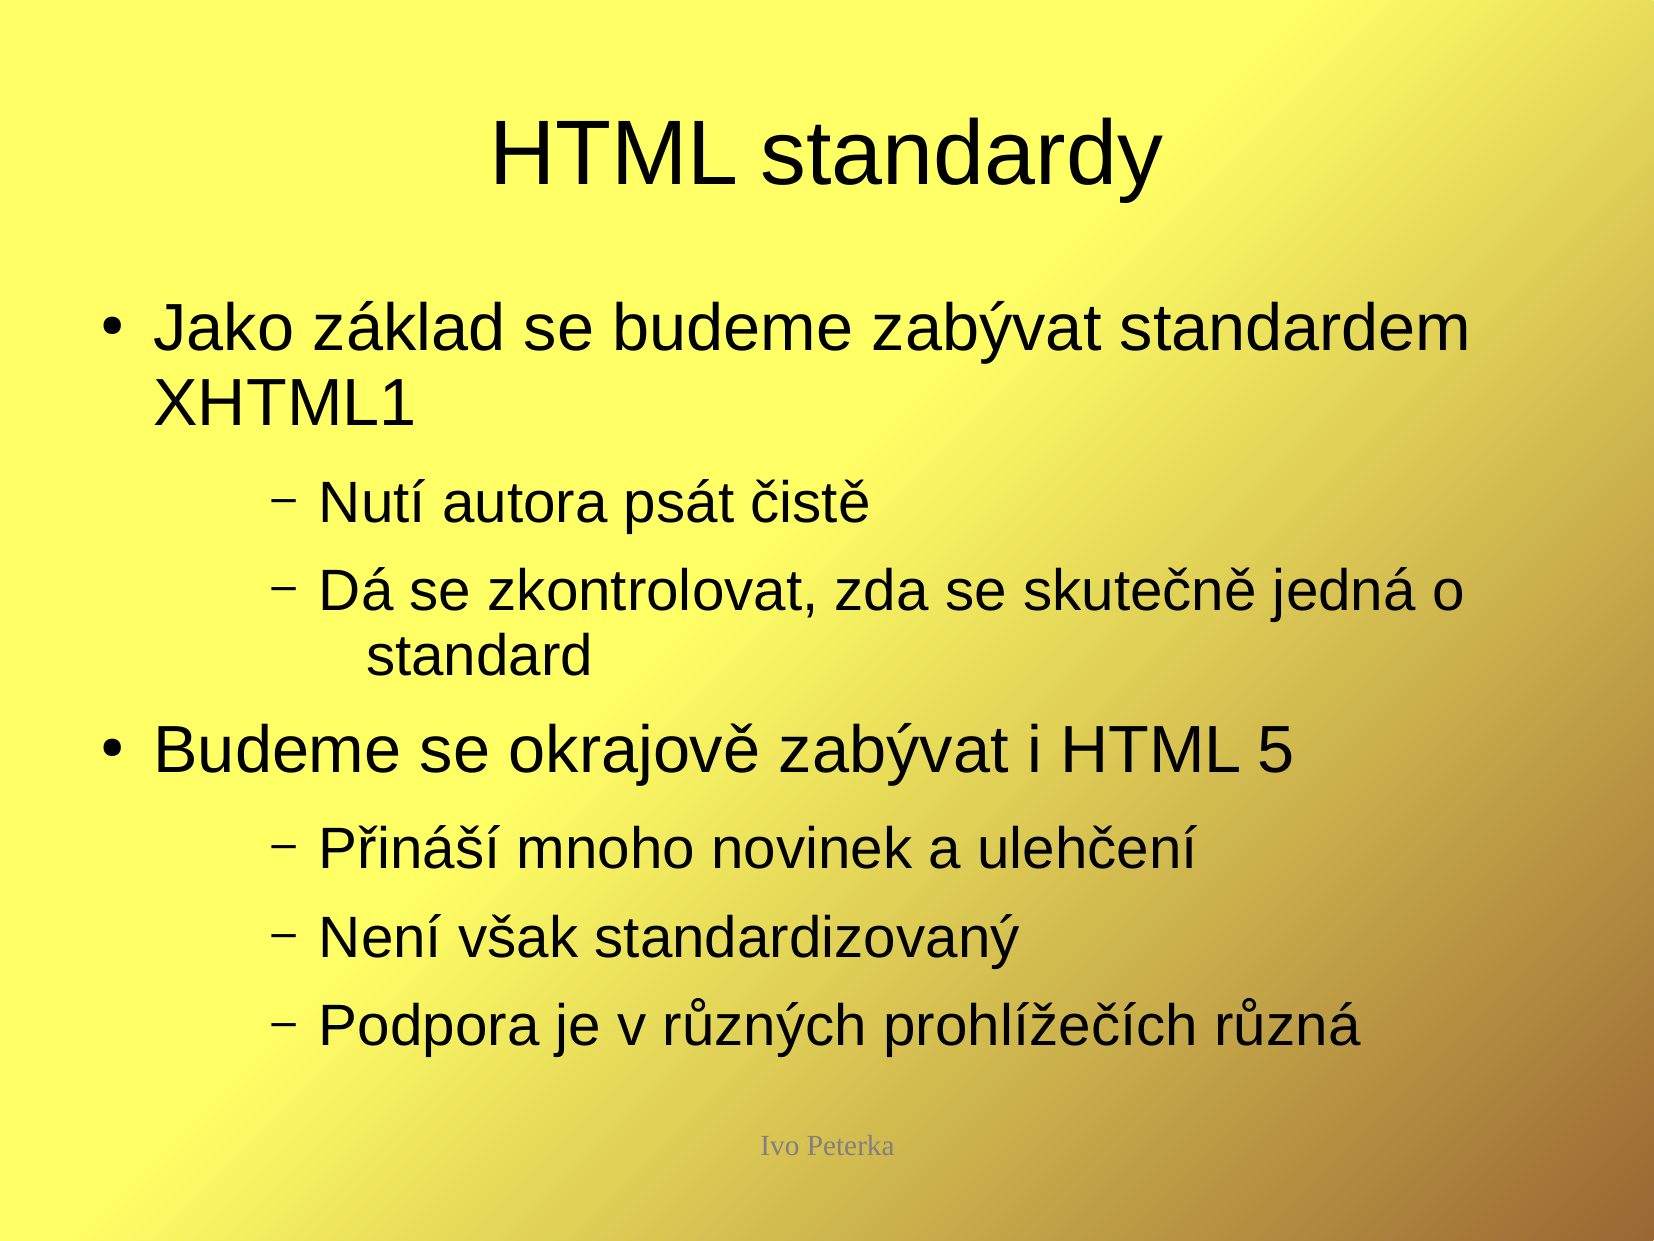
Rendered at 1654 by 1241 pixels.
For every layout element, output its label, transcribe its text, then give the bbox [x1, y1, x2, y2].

title HTML standardy [82, 56, 1571, 250]
list Jako základ se budeme zabývat standardem XHTML1 Nutí autora psát čistě Dá se zkontrolovat, zda se skutečně jedná o standard Budeme se okrajově zabývat i HTML 5 Přináší mnoho novinek a ulehčení Není však standardizovaný Podpora je v různých prohlížečích různá [82, 290, 1571, 1094]
